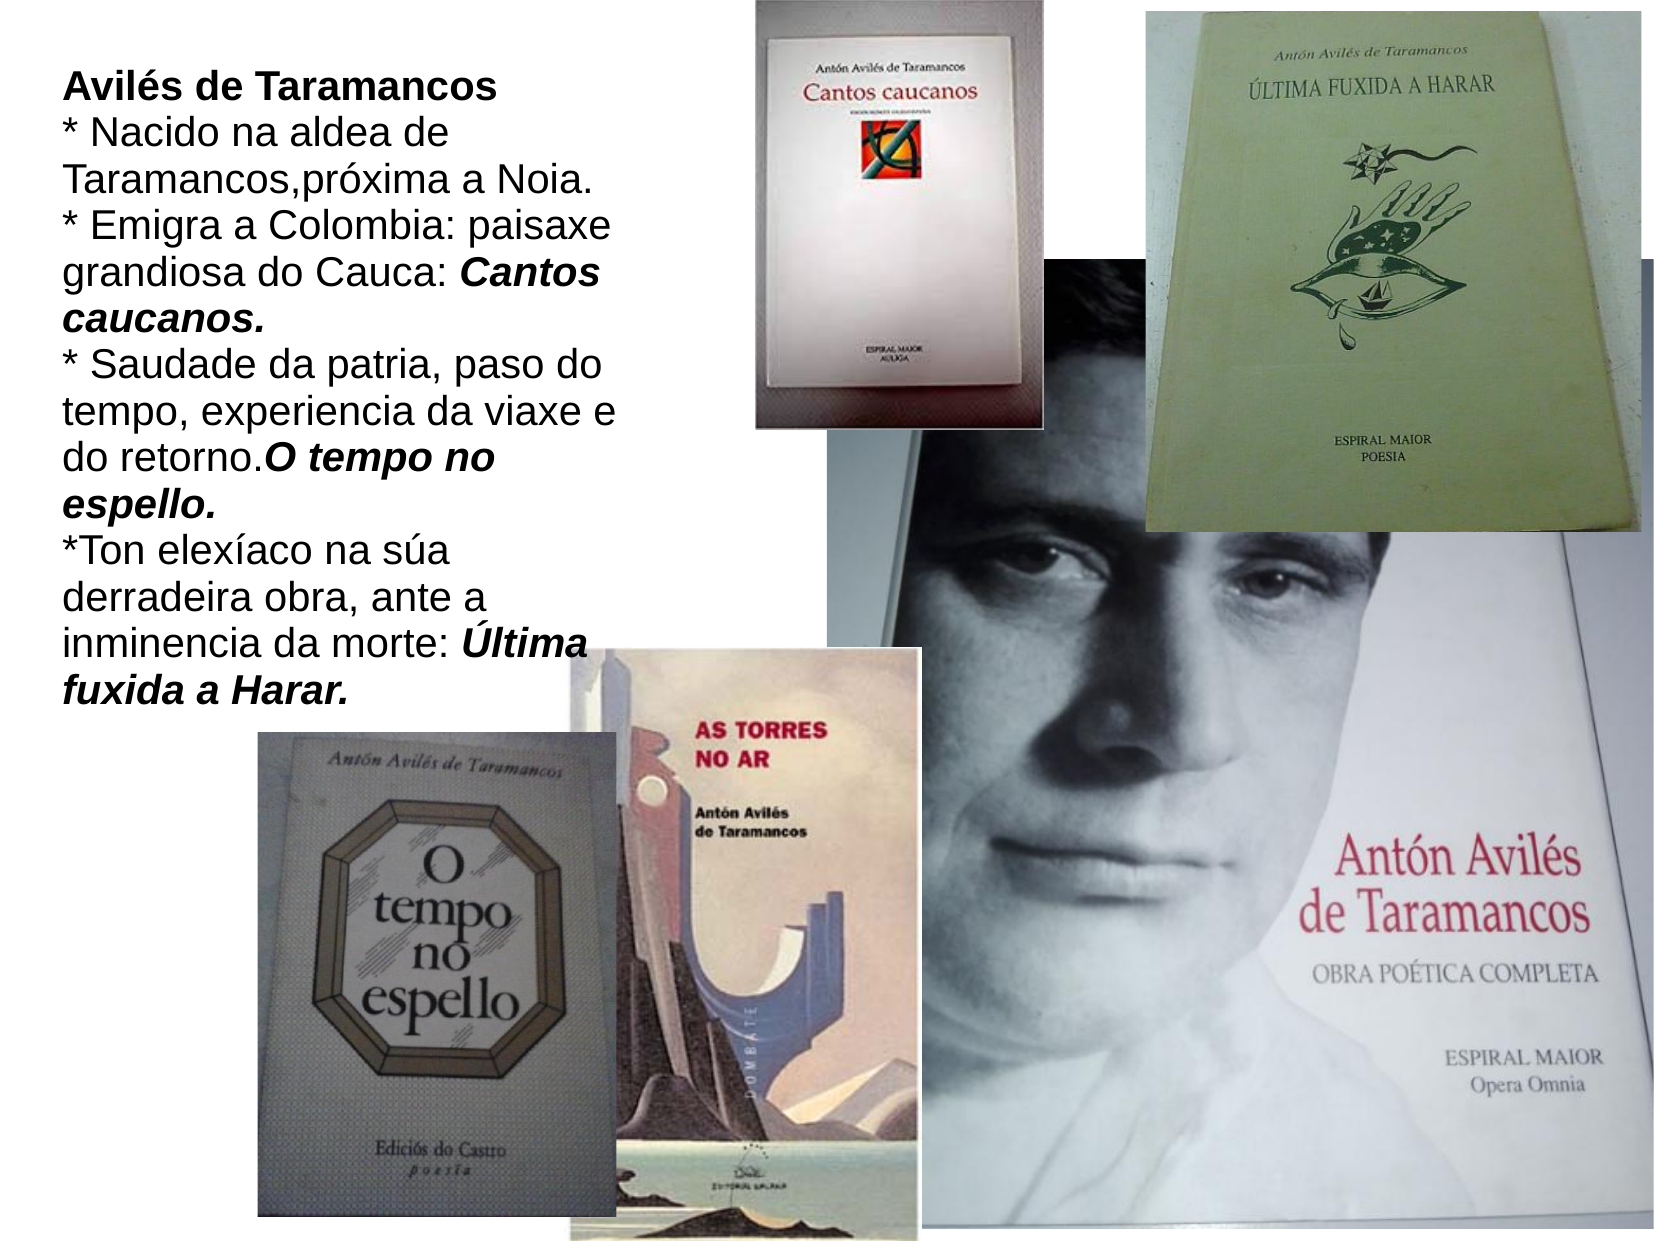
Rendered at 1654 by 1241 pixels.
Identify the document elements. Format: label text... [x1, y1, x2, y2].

picture [257, 0, 1654, 1241]
text_box Avilés de Taramancos * Nacido na aldea de Taramancos,próxima a Noia. * Emigra a Colombia: paisaxe grandiosa do Cauca: Cantos caucanos. * Saudade da patria, paso do tempo, experiencia da viaxe e do retorno.O tempo no espello. *Ton elexíaco na súa derradeira obra, ante a inminencia da morte: Última fuxida a Harar. [47, 55, 636, 768]
